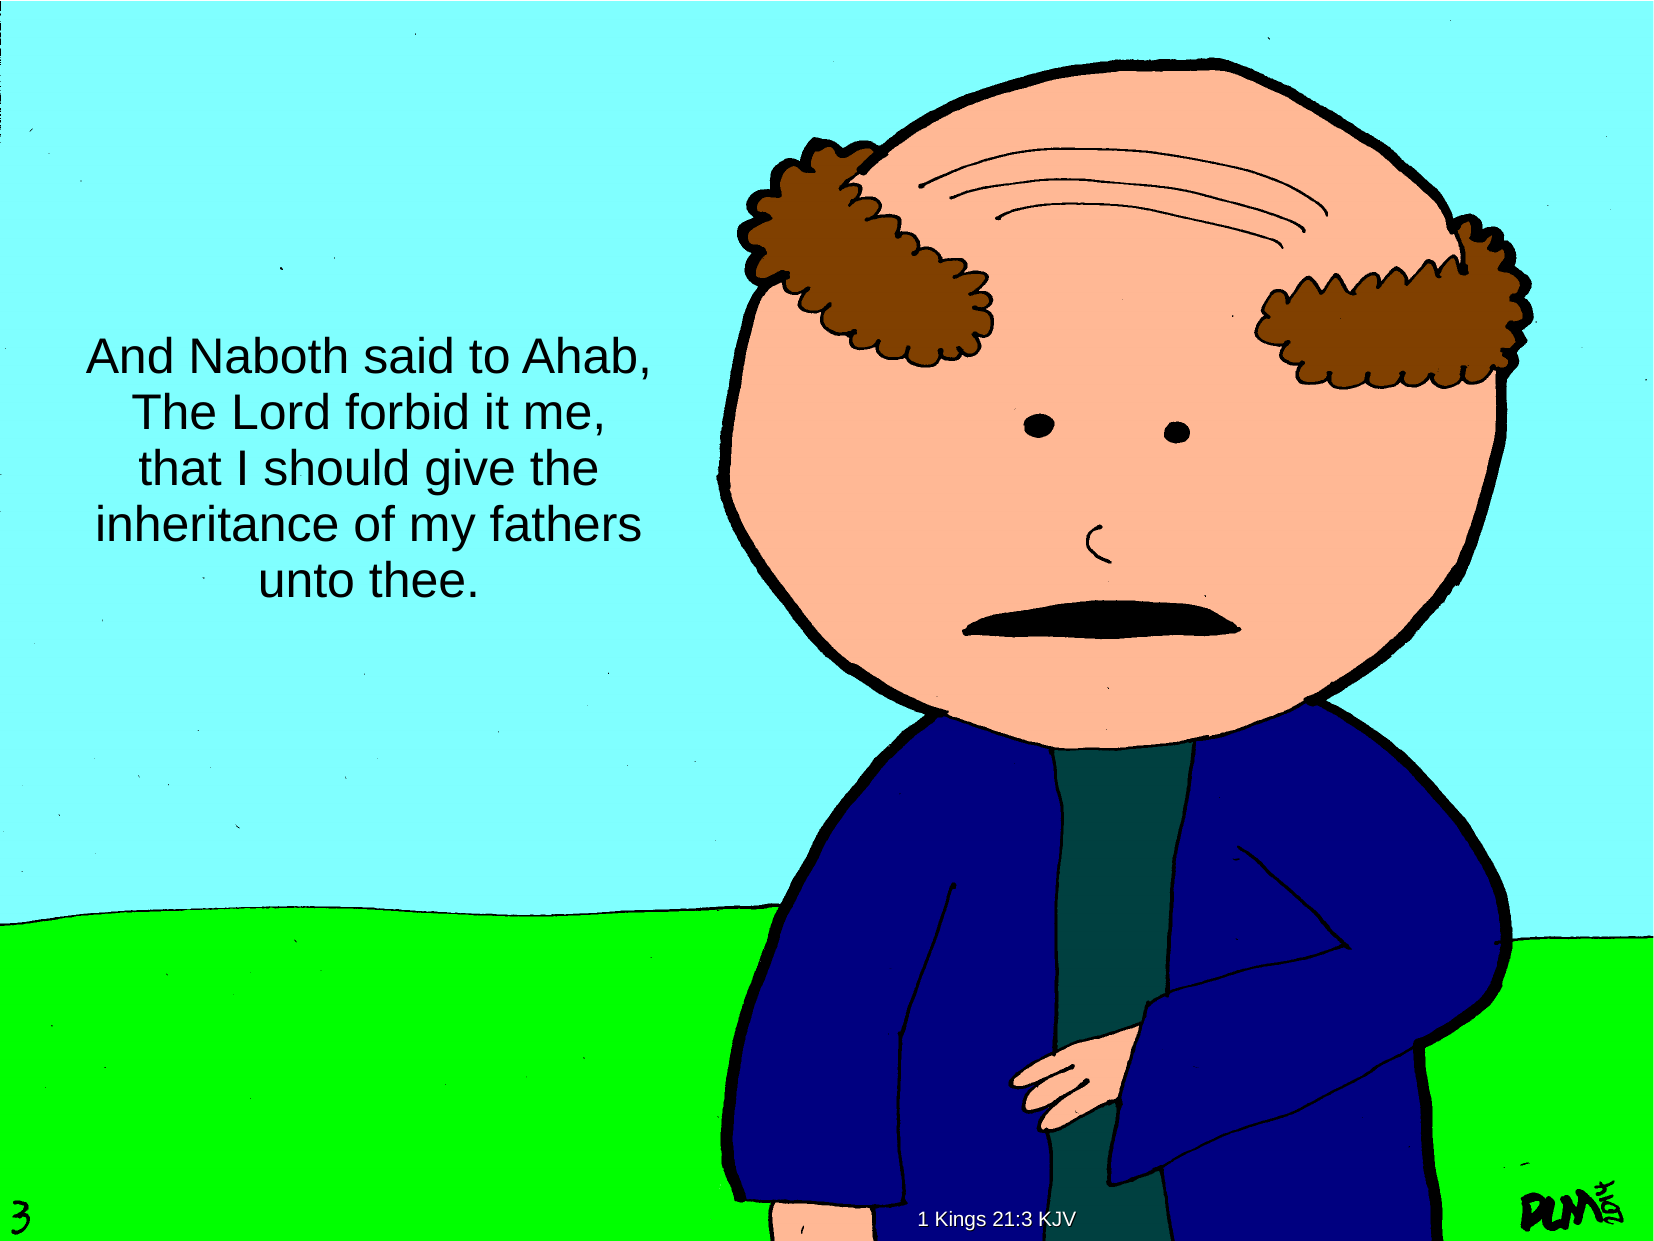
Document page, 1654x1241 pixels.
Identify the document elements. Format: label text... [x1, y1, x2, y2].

picture [0, 1, 1654, 1241]
text_box 1 Kings 21:3 KJV [902, 1200, 1116, 1238]
text_box And Naboth said to Ahab, The Lord forbid it me, that I should give the inheritance of my fathers unto thee. [69, 321, 670, 616]
